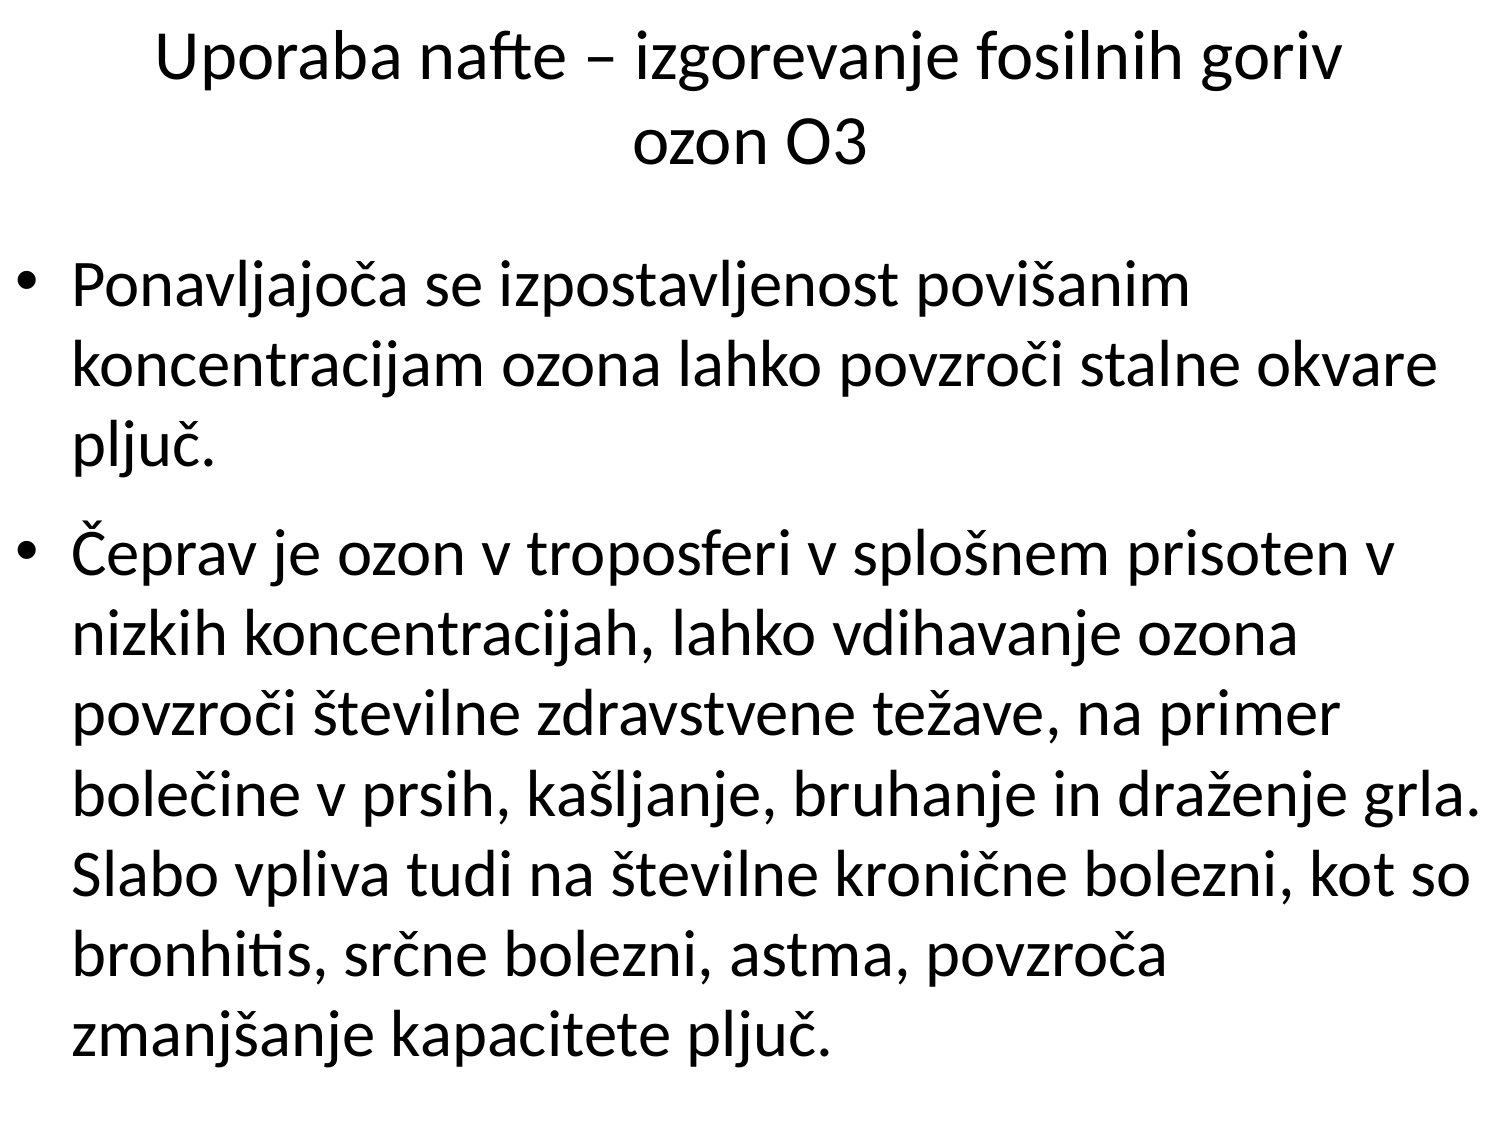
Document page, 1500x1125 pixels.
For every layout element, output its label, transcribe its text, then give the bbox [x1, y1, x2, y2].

title Uporaba nafte – izgorevanje fosilnih goriv ozon O3 [0, 0, 1500, 188]
list Ponavljajoča se izpostavljenost povišanim koncentracijam ozona lahko povzroči stalne okvare pljuč. Čeprav je ozon v troposferi v splošnem prisoten v nizkih koncentracijah, lahko vdihavanje ozona povzroči številne zdravstvene težave, na primer bolečine v prsih, kašljanje, bruhanje in draženje grla. Slabo vpliva tudi na številne kronične bolezni, kot so bronhitis, srčne bolezni, astma, povzroča zmanjšanje kapacitete pljuč. [0, 231, 1500, 1125]
